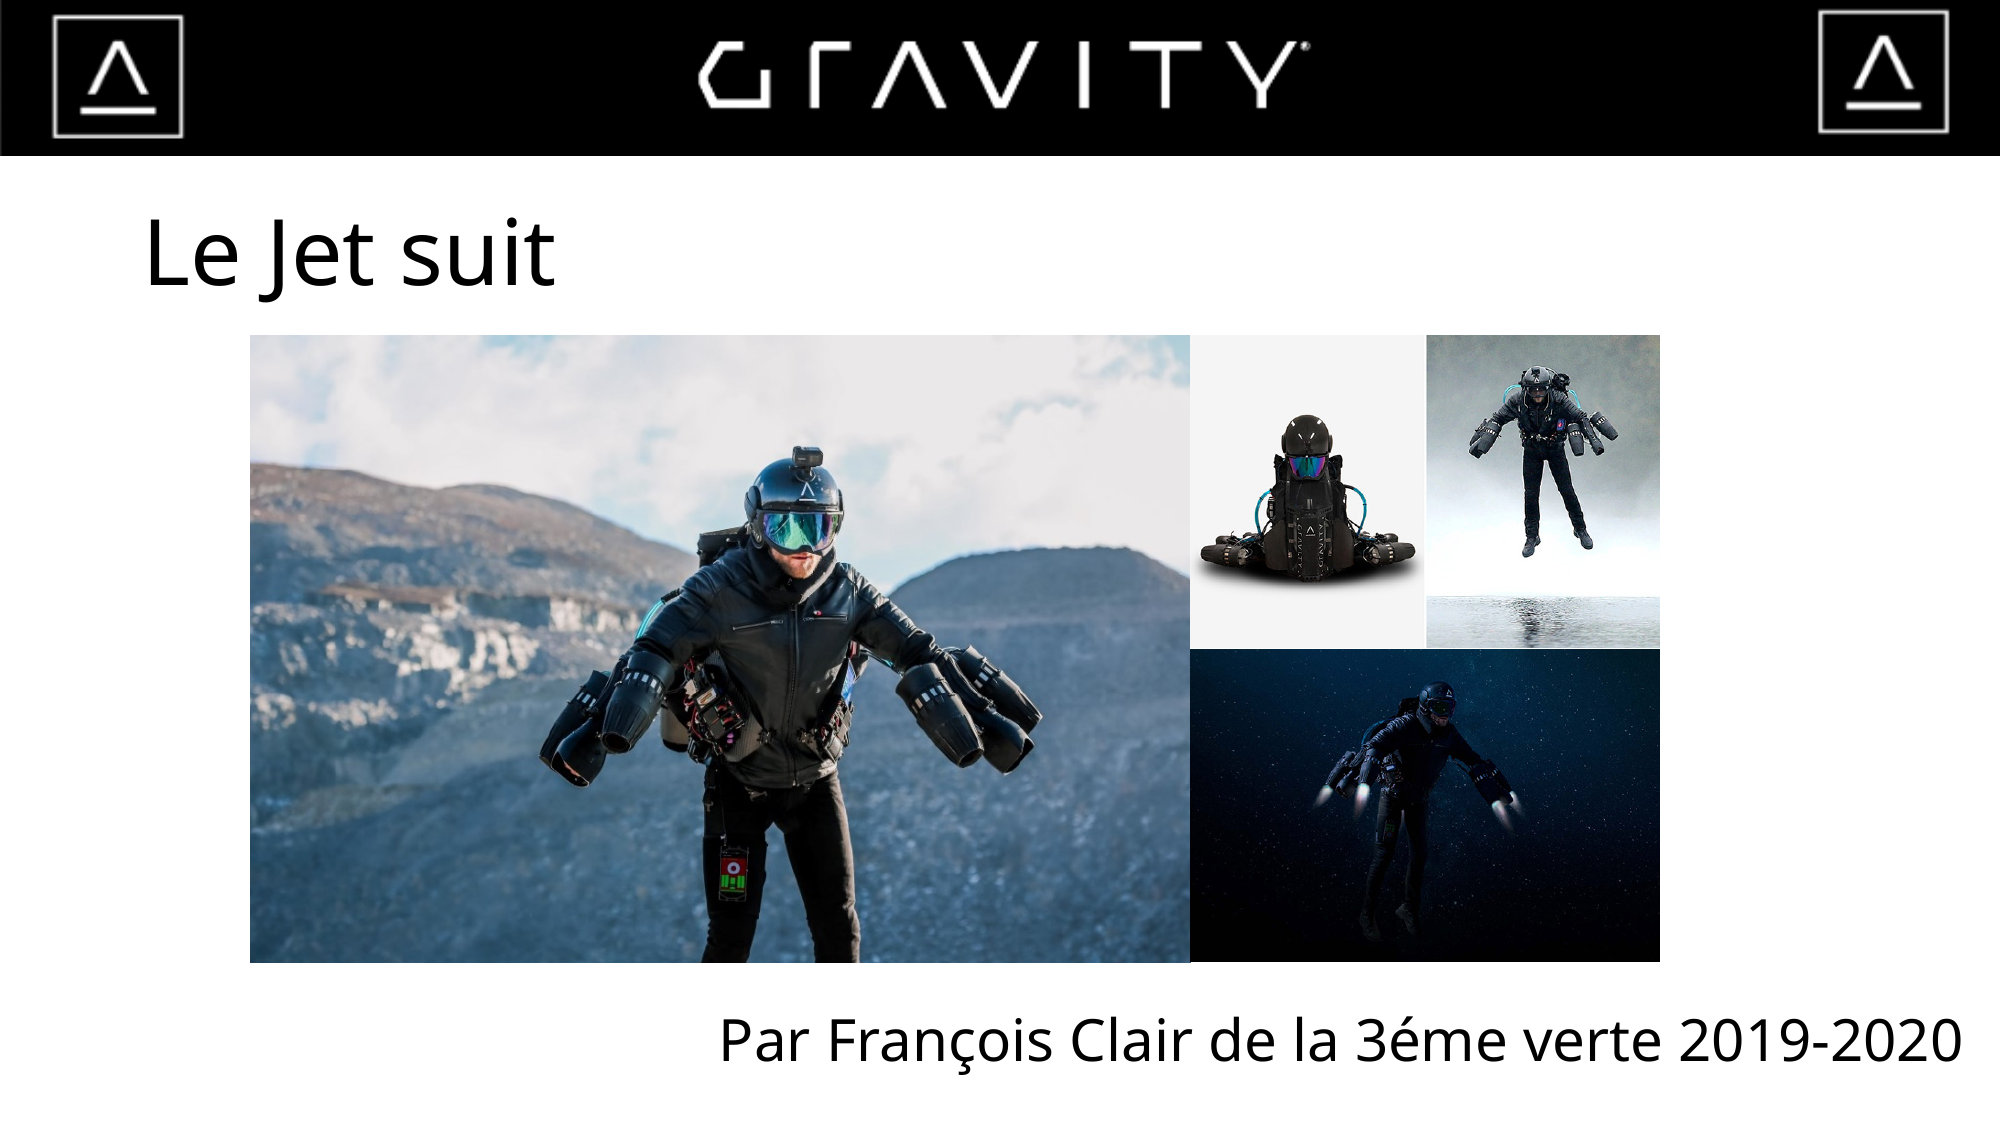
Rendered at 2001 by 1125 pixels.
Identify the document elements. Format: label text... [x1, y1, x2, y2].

text_box Le Jet suit [127, 146, 1853, 364]
text_box Par François Clair de la 3éme verte 2019-2020 [253, 1003, 1979, 1103]
picture [250, 335, 1660, 963]
picture [0, 0, 2000, 156]
